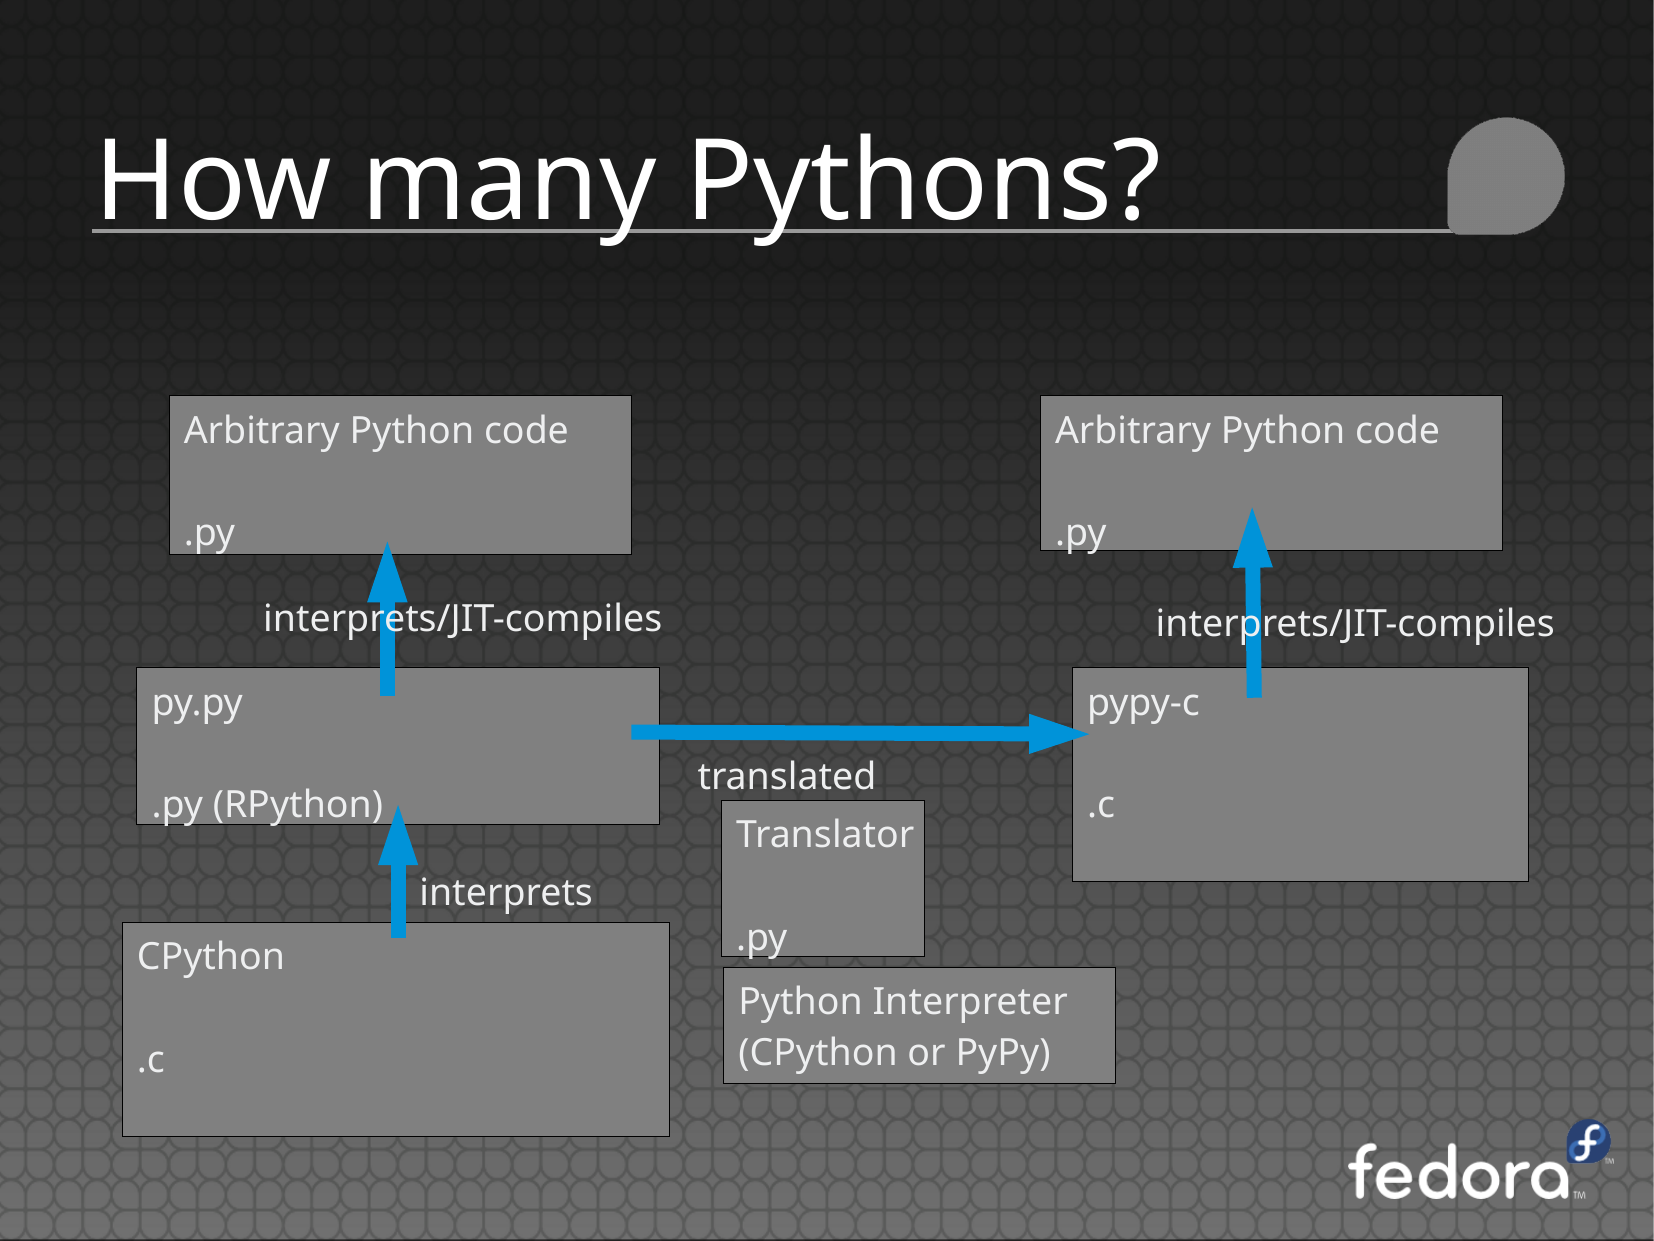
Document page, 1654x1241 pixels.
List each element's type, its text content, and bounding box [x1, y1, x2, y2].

text_box Arbitrary Python code .py [1040, 395, 1503, 551]
text_box py.py .py (RPython) [136, 667, 660, 825]
title How many Pythons? [94, 107, 1426, 244]
text_box Python Interpreter (CPython or PyPy) [723, 967, 1116, 1084]
text_box pypy-c .c [1072, 667, 1529, 882]
text_box interprets/JIT-compiles [248, 584, 700, 643]
text_box interprets/JIT-compiles [1140, 588, 1593, 648]
picture [0, 0, 1654, 1241]
text_box Arbitrary Python code .py [169, 395, 632, 555]
text_box interprets [404, 858, 655, 917]
text_box Translator .py [721, 800, 925, 957]
text_box CPython .c [122, 922, 670, 1137]
text_box translated [682, 742, 934, 802]
